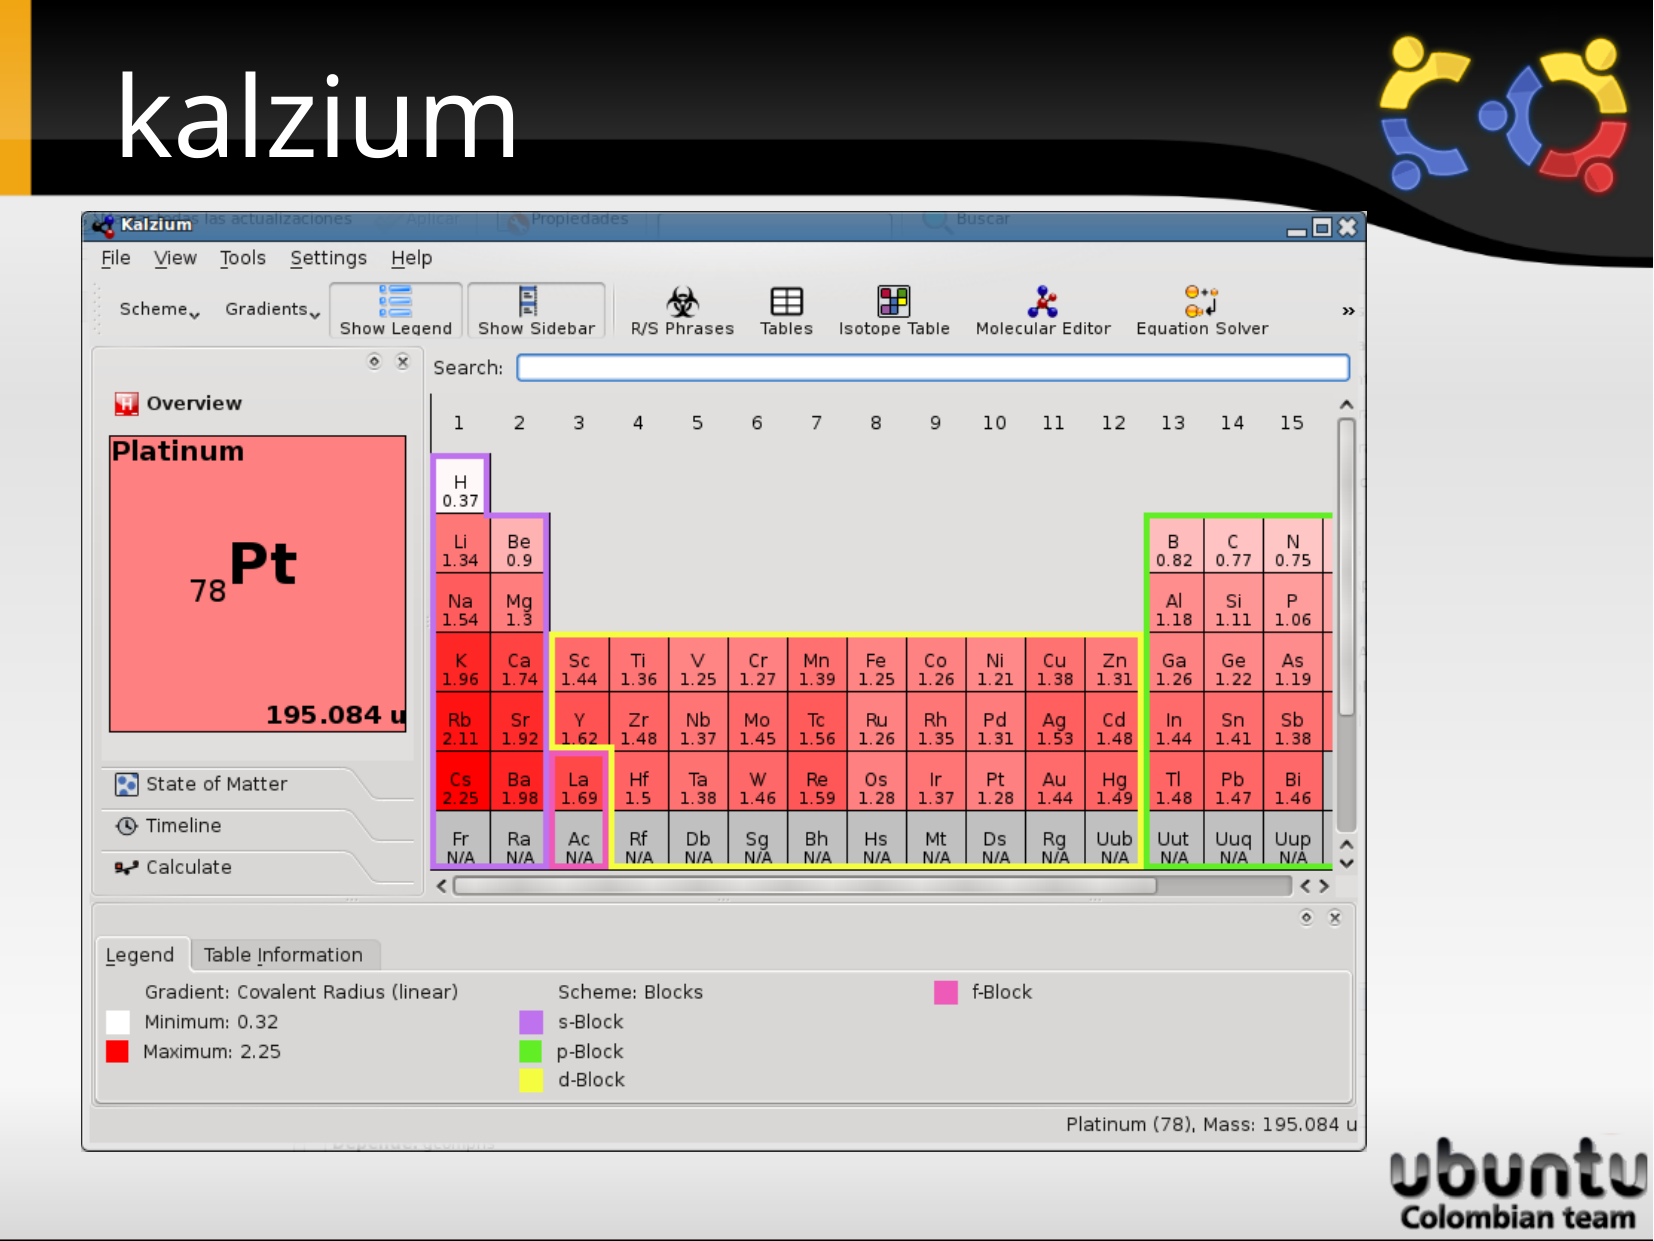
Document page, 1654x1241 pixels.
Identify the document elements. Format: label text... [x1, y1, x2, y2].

text_box kalzium [59, 29, 1447, 178]
picture [0, 0, 1653, 1241]
